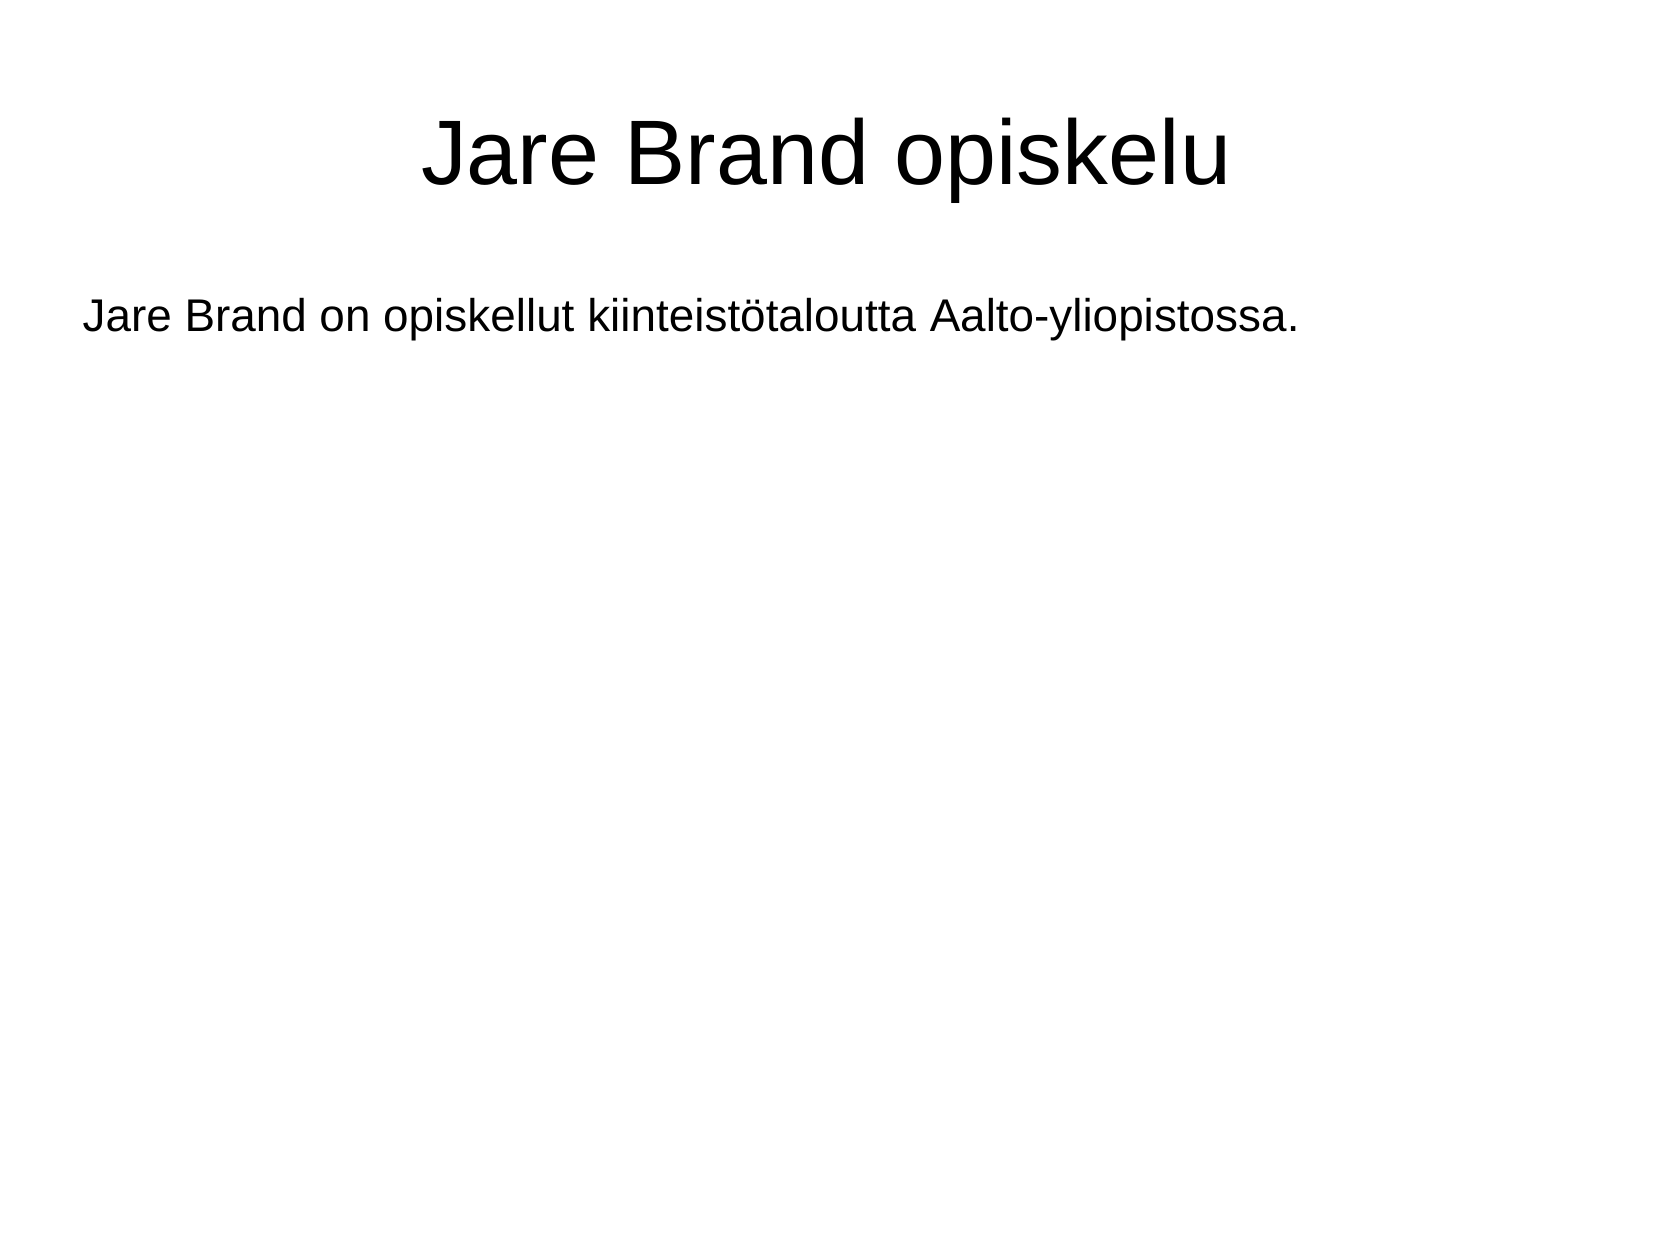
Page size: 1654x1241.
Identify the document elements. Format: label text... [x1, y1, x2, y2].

title Jare Brand opiskelu [82, 49, 1571, 257]
list Jare Brand on opiskellut kiinteistötaloutta Aalto-yliopistossa. [82, 290, 1571, 1010]
